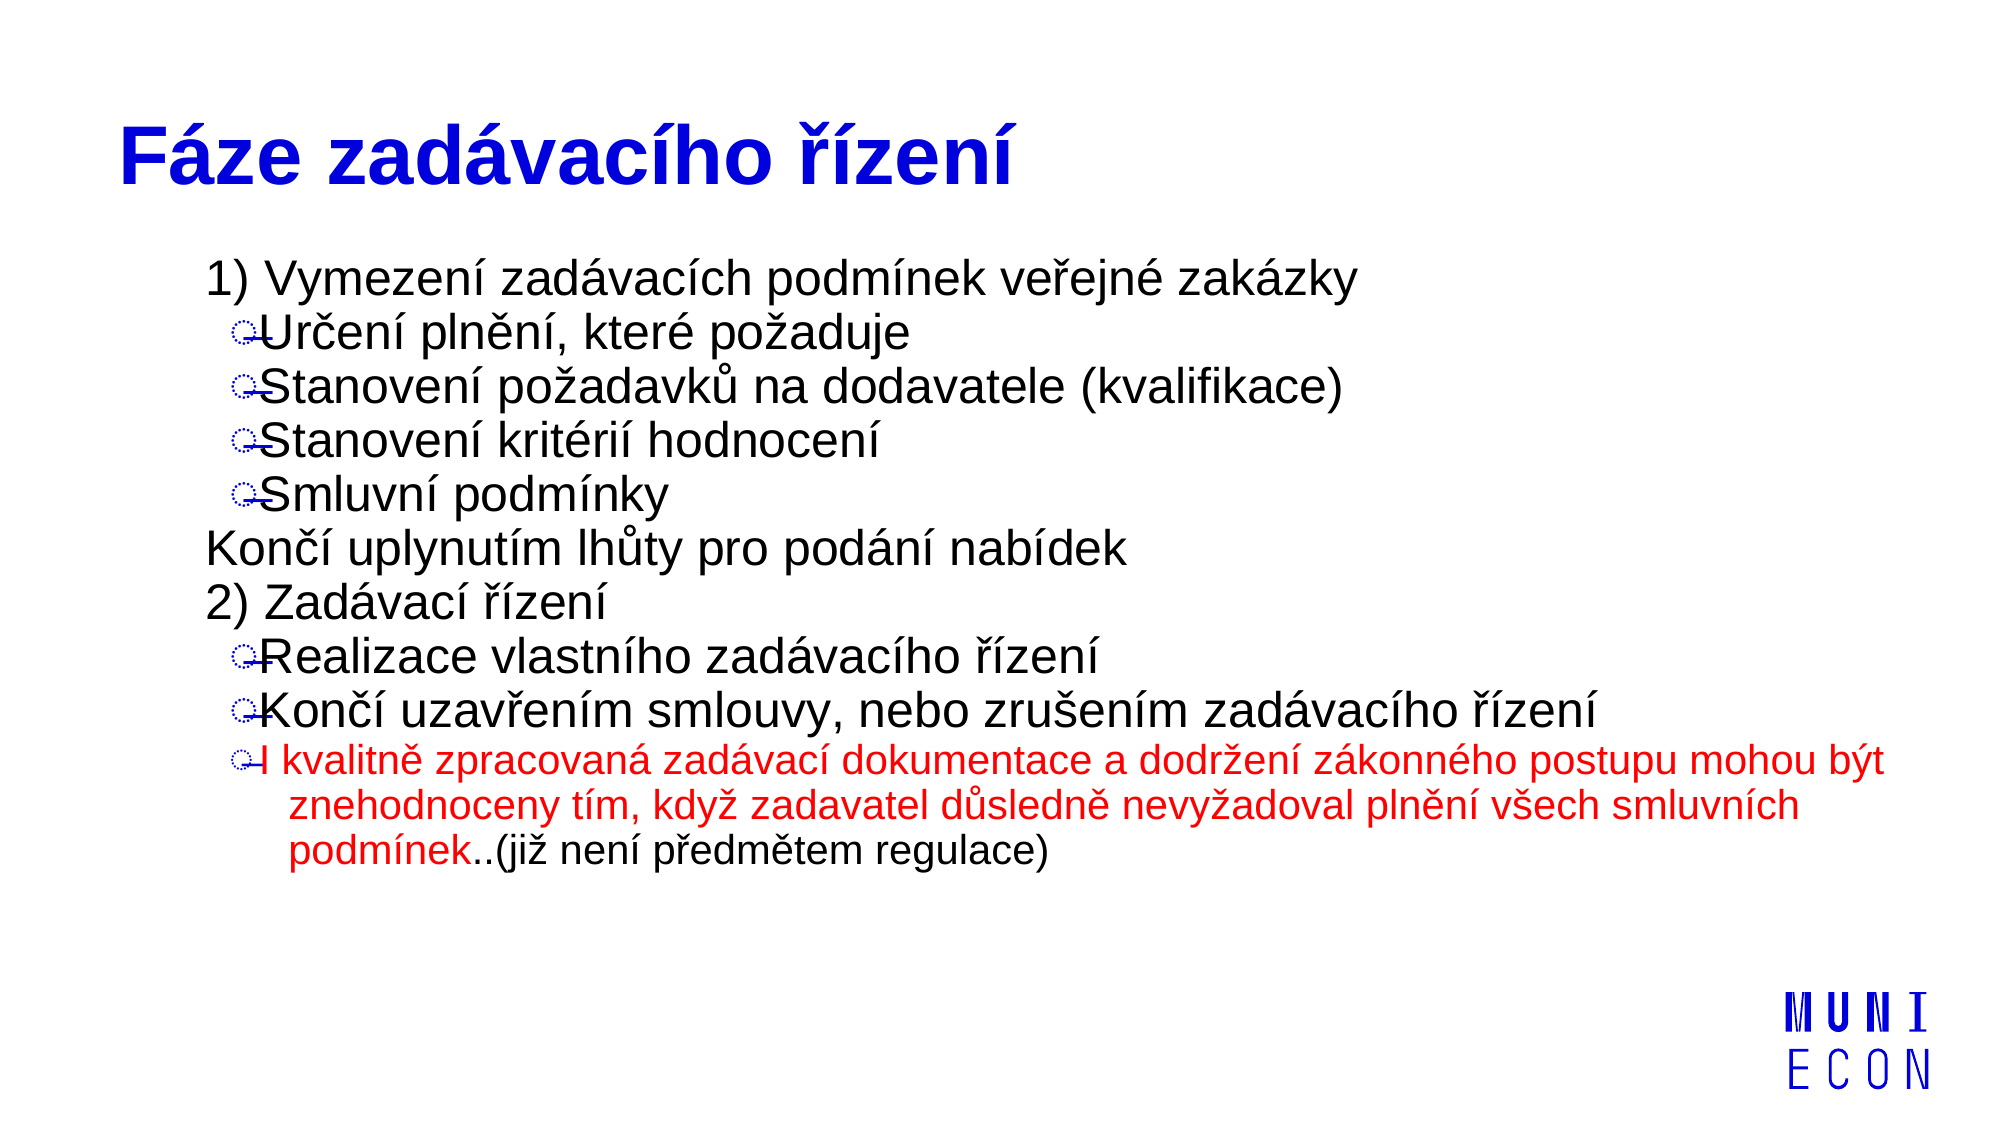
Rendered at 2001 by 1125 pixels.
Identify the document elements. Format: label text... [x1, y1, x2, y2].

list 1) Vymezení zadávacích podmínek veřejné zakázky Určení plnění, které požaduje Stanovení požadavků na dodavatele (kvalifikace) Stanovení kritérií hodnocení Smluvní podmínky Končí uplynutím lhůty pro podání nabídek 2) Zadávací řízení Realizace vlastního zadávacího řízení Končí uzavřením smlouvy, nebo zrušením zadávacího řízení I kvalitně zpracovaná zadávací dokumentace a dodržení zákonného postupu mohou být znehodnoceny tím, když zadavatel důsledně nevyžadoval plnění všech smluvních podmínek..(již není předmětem regulace) [205, 252, 1970, 932]
title Fáze zadávacího řízení [118, 118, 1883, 193]
